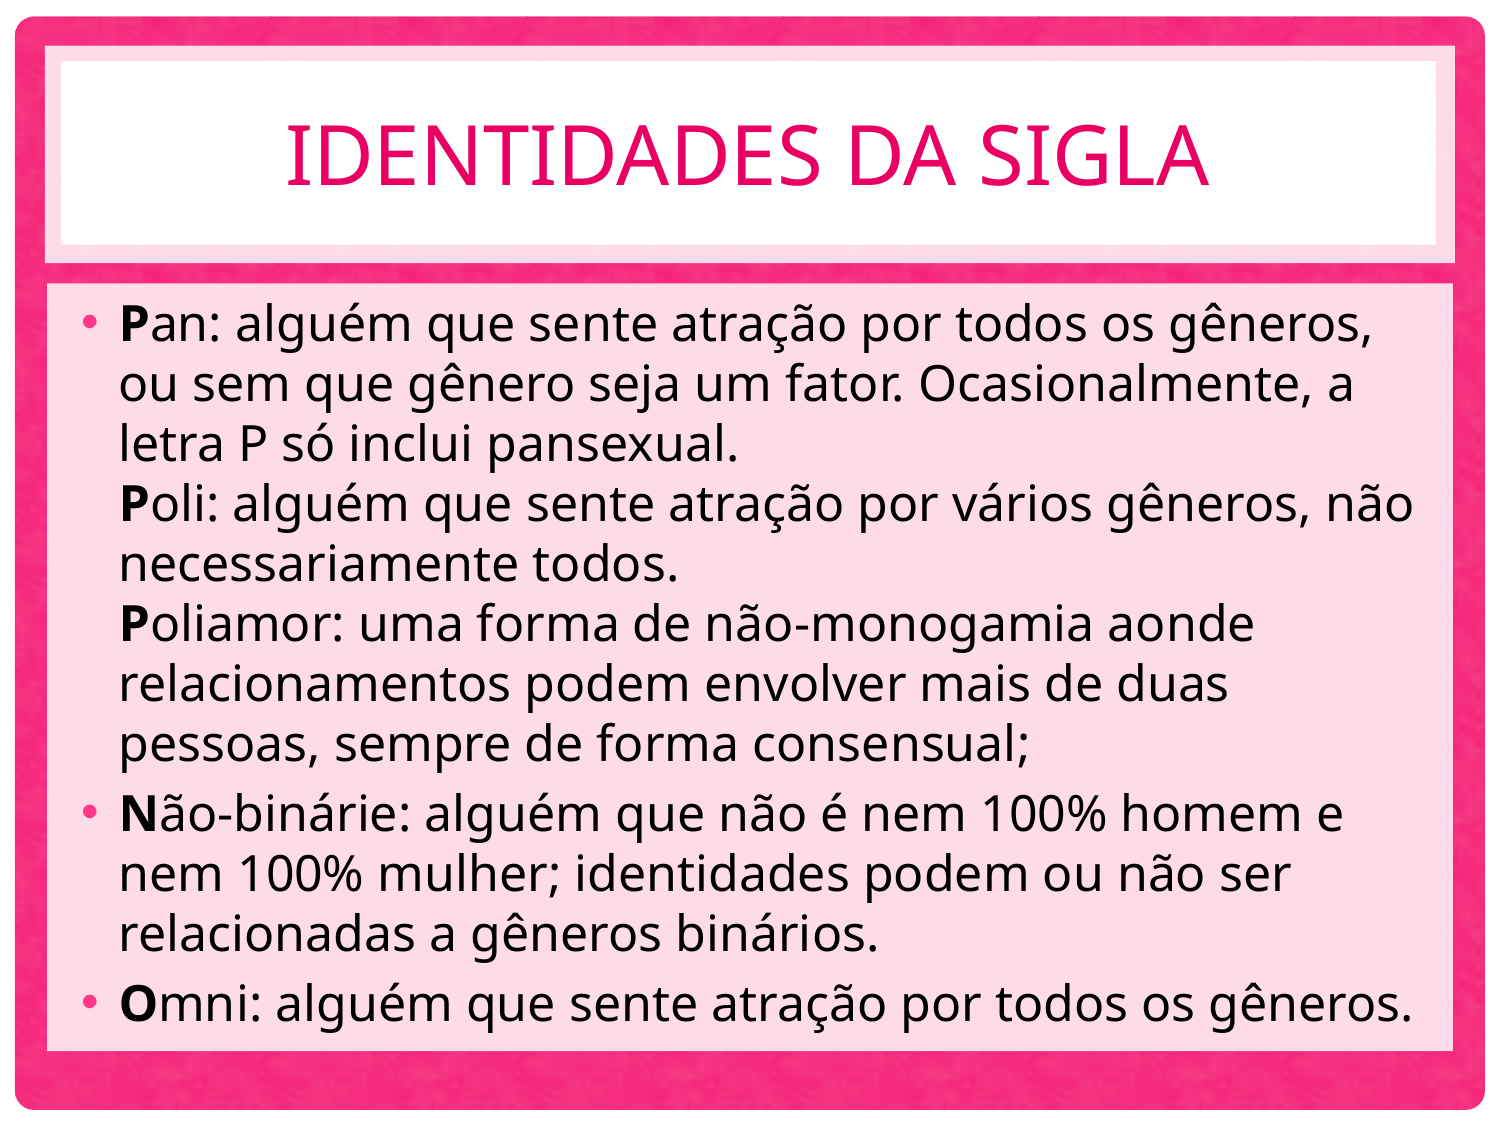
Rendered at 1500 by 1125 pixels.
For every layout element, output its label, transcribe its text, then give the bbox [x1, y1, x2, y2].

list Pan: alguém que sente atração por todos os gêneros, ou sem que gênero seja um fator. Ocasionalmente, a letra P só inclui pansexual. Poli: alguém que sente atração por vários gêneros, não necessariamente todos. Poliamor: uma forma de não-monogamia aonde relacionamentos podem envolver mais de duas pessoas, sempre de forma consensual; Não-binárie: alguém que não é nem 100% homem e nem 100% mulher; identidades podem ou não ser relacionadas a gêneros binários. Omni: alguém que sente atração por todos os gêneros. [47, 283, 1453, 1052]
title Identidades da sigla [69, 66, 1425, 238]
picture [14, 16, 1485, 1110]
